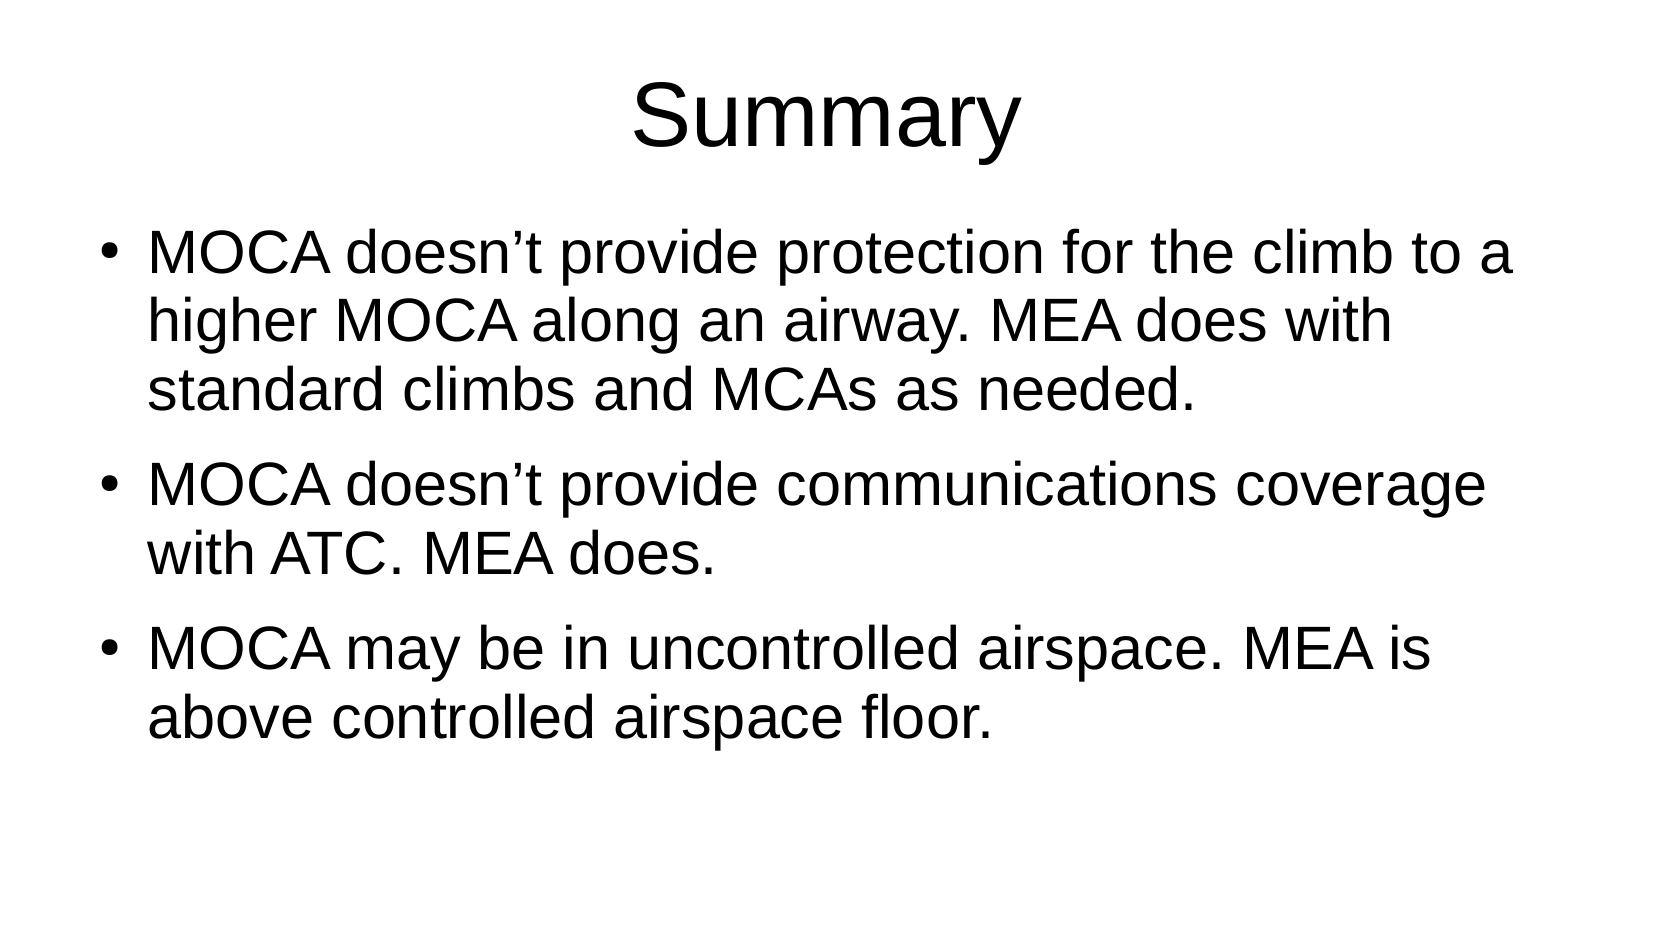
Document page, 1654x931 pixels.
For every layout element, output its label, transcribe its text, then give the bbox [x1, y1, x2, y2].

list MOCA doesn’t provide protection for the climb to a higher MOCA along an airway. MEA does with standard climbs and MCAs as needed. MOCA doesn’t provide communications coverage with ATC. MEA does. MOCA may be in uncontrolled airspace. MEA is above controlled airspace floor. [82, 217, 1571, 758]
title Summary [82, 37, 1571, 193]
